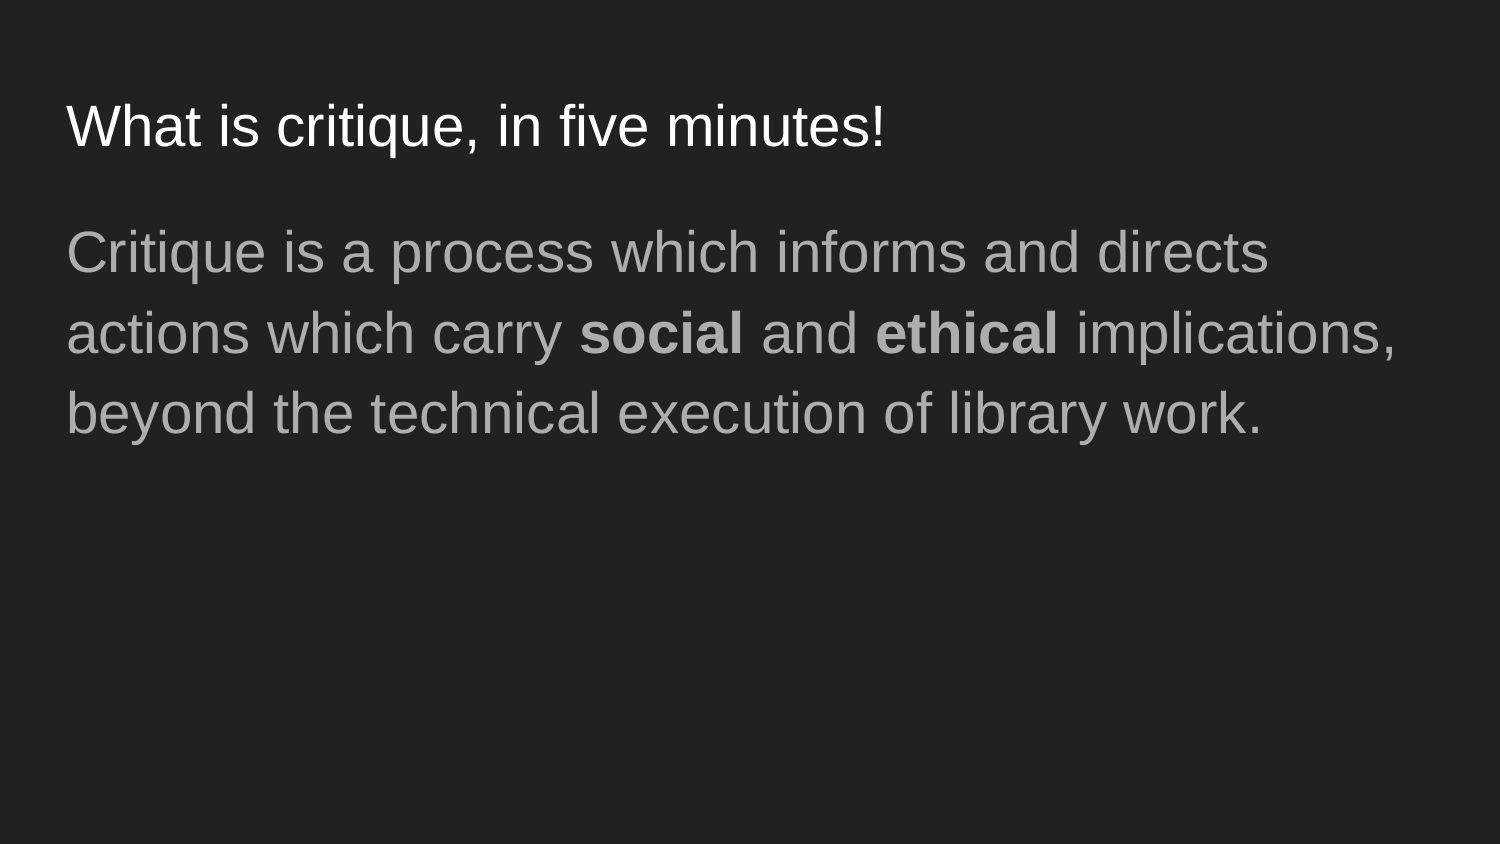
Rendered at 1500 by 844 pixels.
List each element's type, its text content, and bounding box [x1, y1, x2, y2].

list Critique is a process which informs and directs actions which carry social and ethical implications, beyond the technical execution of library work. [51, 189, 1449, 750]
title What is critique, in five minutes! [51, 72, 1449, 167]
